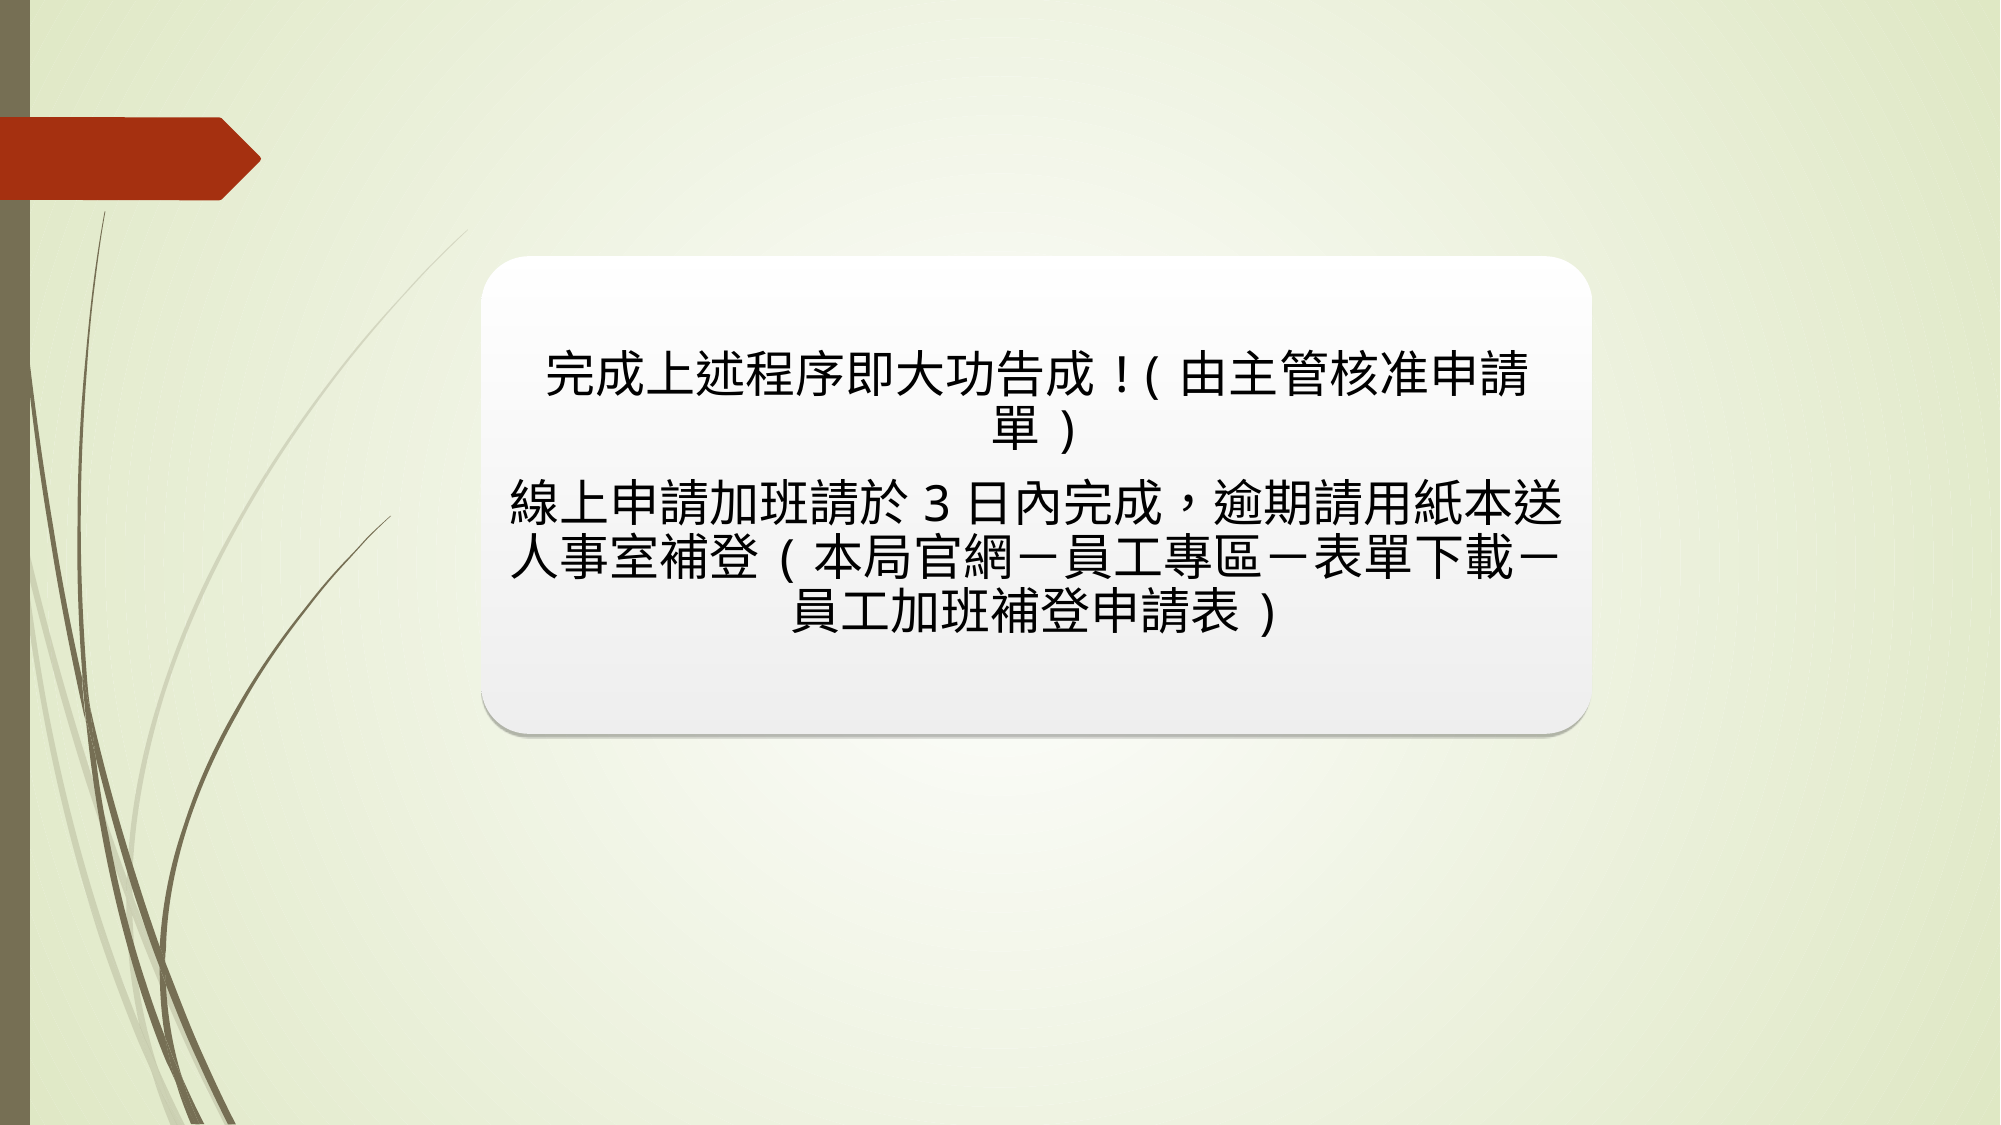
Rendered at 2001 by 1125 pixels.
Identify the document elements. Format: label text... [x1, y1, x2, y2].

text_box [481, 256, 1593, 734]
text_box 完成上述程序即大功告成!(由主管核准申請單) 線上申請加班請於3日內完成，逾期請用紙本送人事室補登(本局官網－員工專區－表單下載－員工加班補登申請表) [500, 270, 1573, 720]
